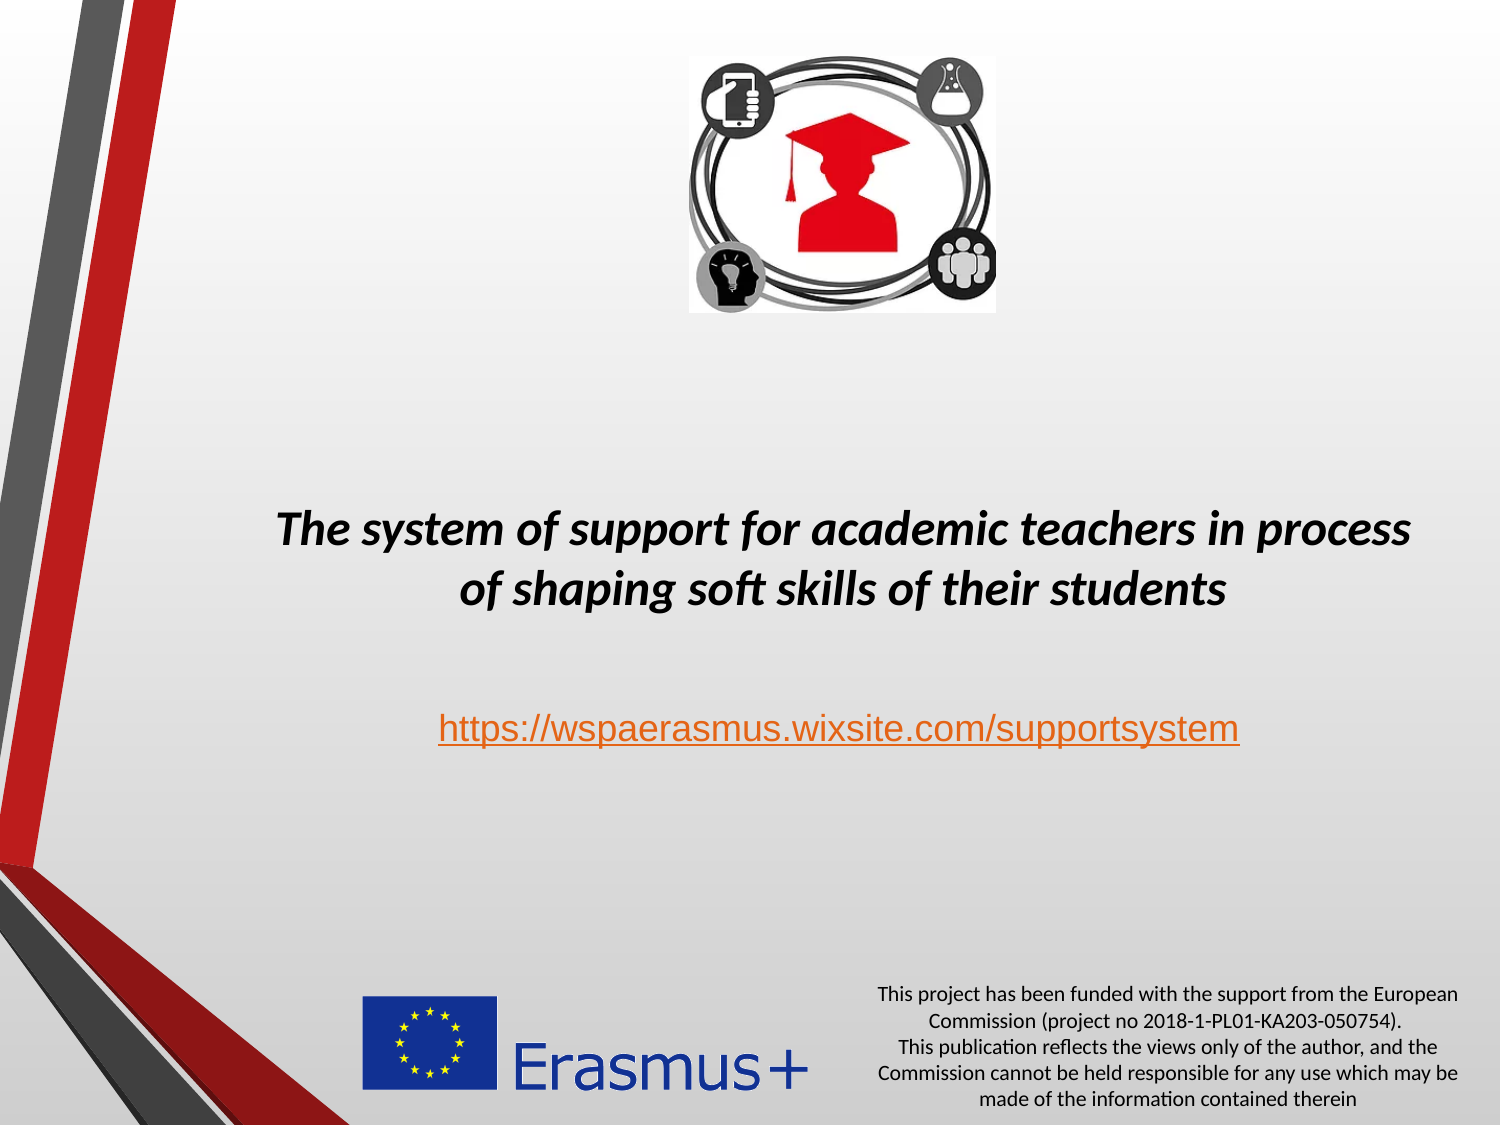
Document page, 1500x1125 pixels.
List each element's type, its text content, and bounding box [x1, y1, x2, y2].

chart [689, 56, 998, 315]
text_box https://wspaerasmus.wixsite.com/supportsystem [242, 696, 1447, 757]
text_box This project has been funded with the support from the European Commission (project no 2018-1-PL01-KA203-050754). This publication reflects the views only of the author, and the Commission cannot be held responsible for any use which may be made of the information contained therein [856, 972, 1481, 1119]
picture [336, 969, 833, 1118]
picture [689, 56, 996, 313]
text_box The system of support for academic teachers in process of shaping soft skills of their students [241, 488, 1446, 624]
